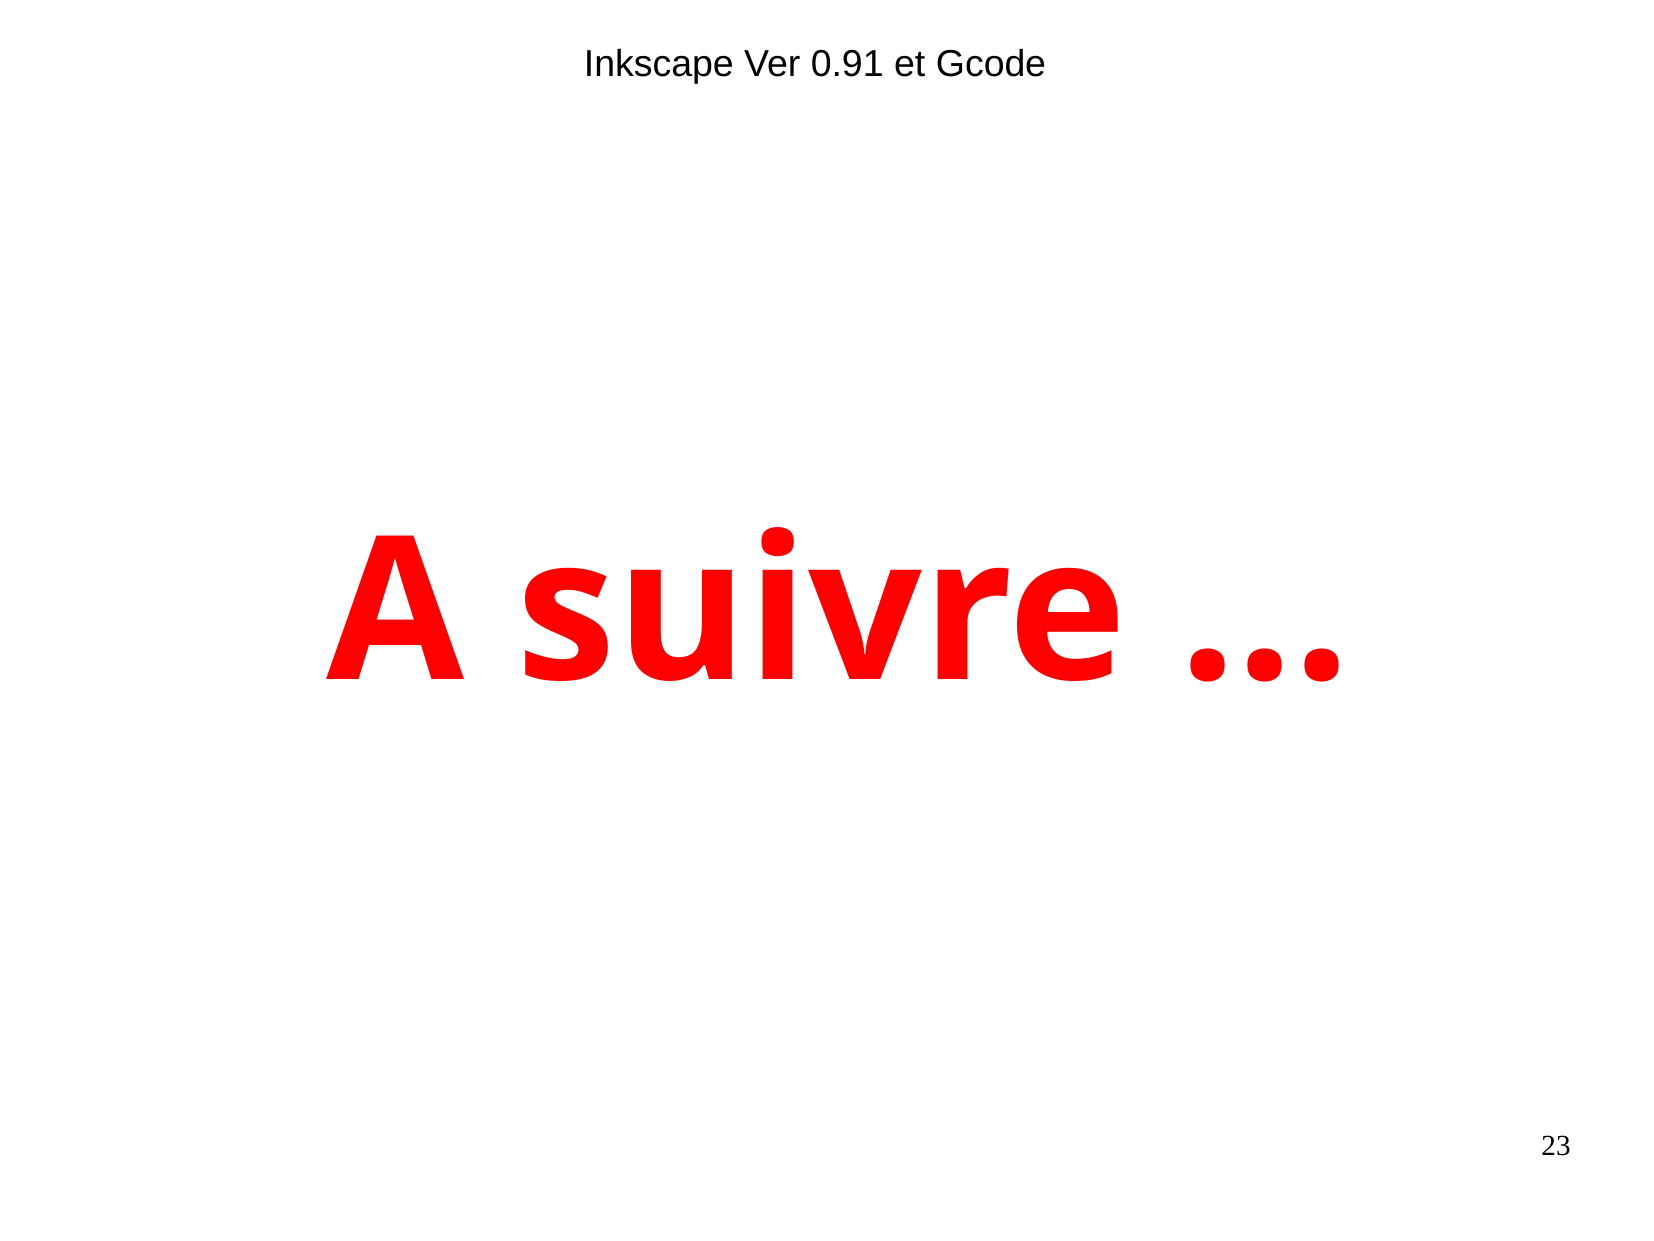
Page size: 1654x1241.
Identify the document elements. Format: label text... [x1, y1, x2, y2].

text_box Inkscape Ver 0.91 et Gcode [106, 35, 1524, 93]
text_box A suivre … [129, 458, 1548, 674]
